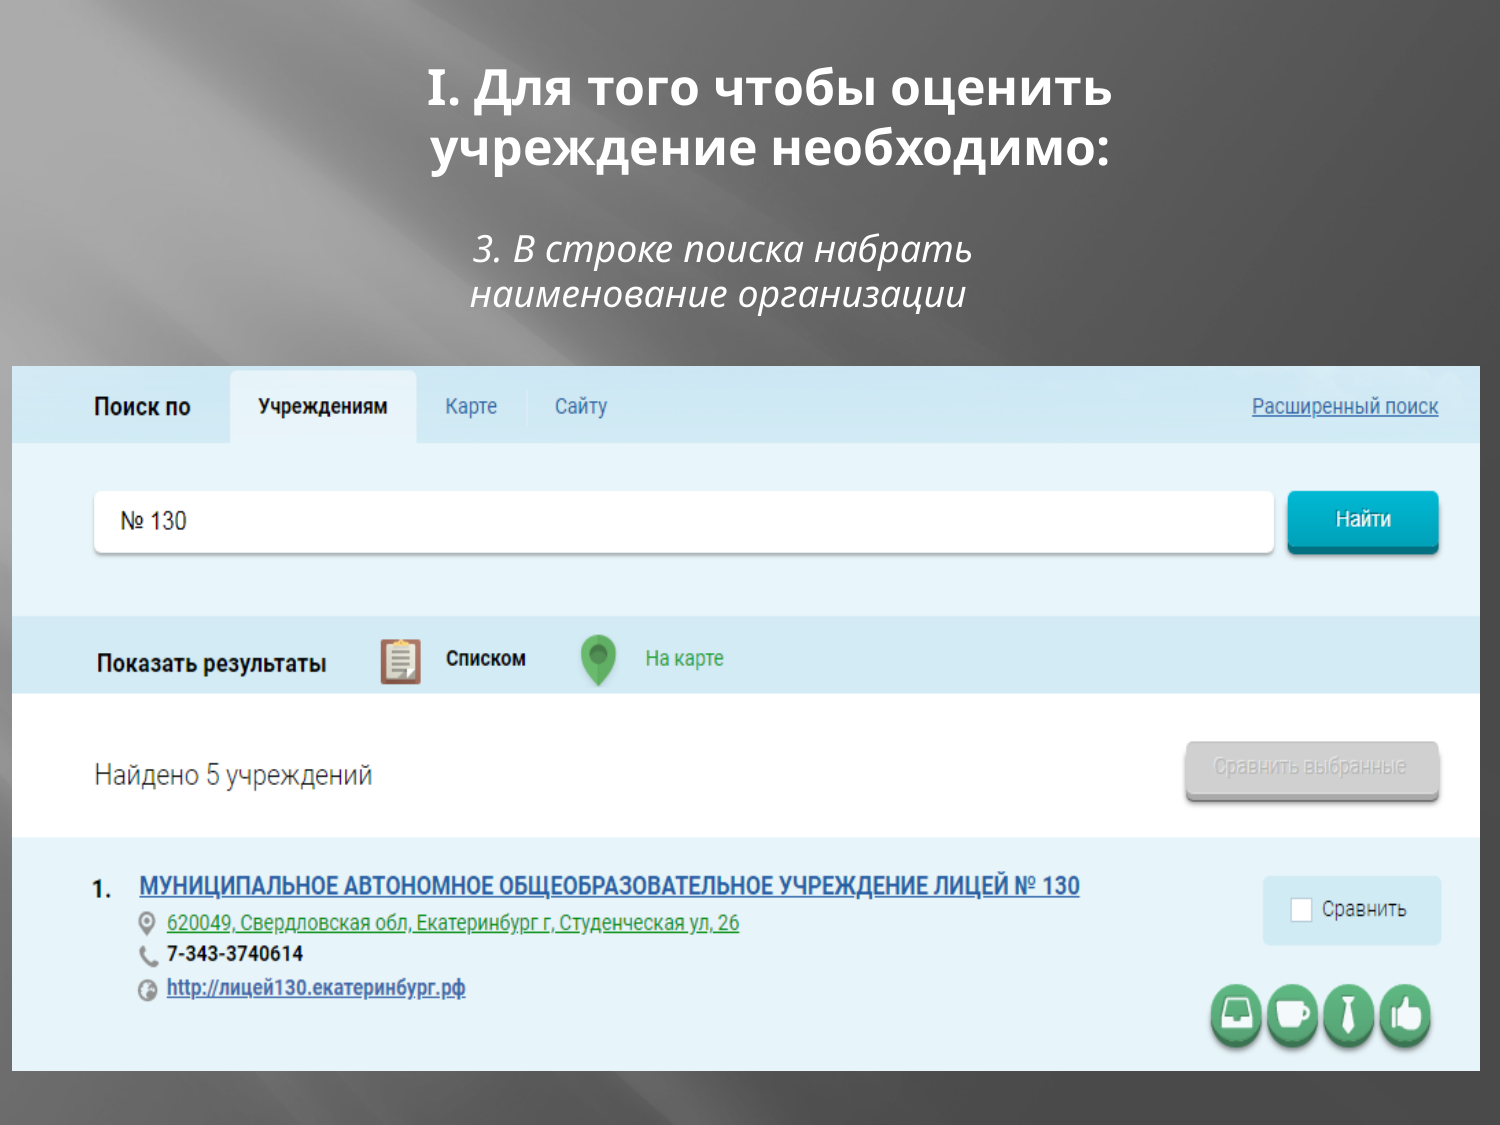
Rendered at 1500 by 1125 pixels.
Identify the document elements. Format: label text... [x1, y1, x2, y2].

picture [0, 0, 1500, 1125]
text_box 3. В строке поиска набрать наименование организации [348, 172, 1099, 366]
text_box I. Для того чтобы оценить учреждение необходимо: [395, 3, 1146, 183]
